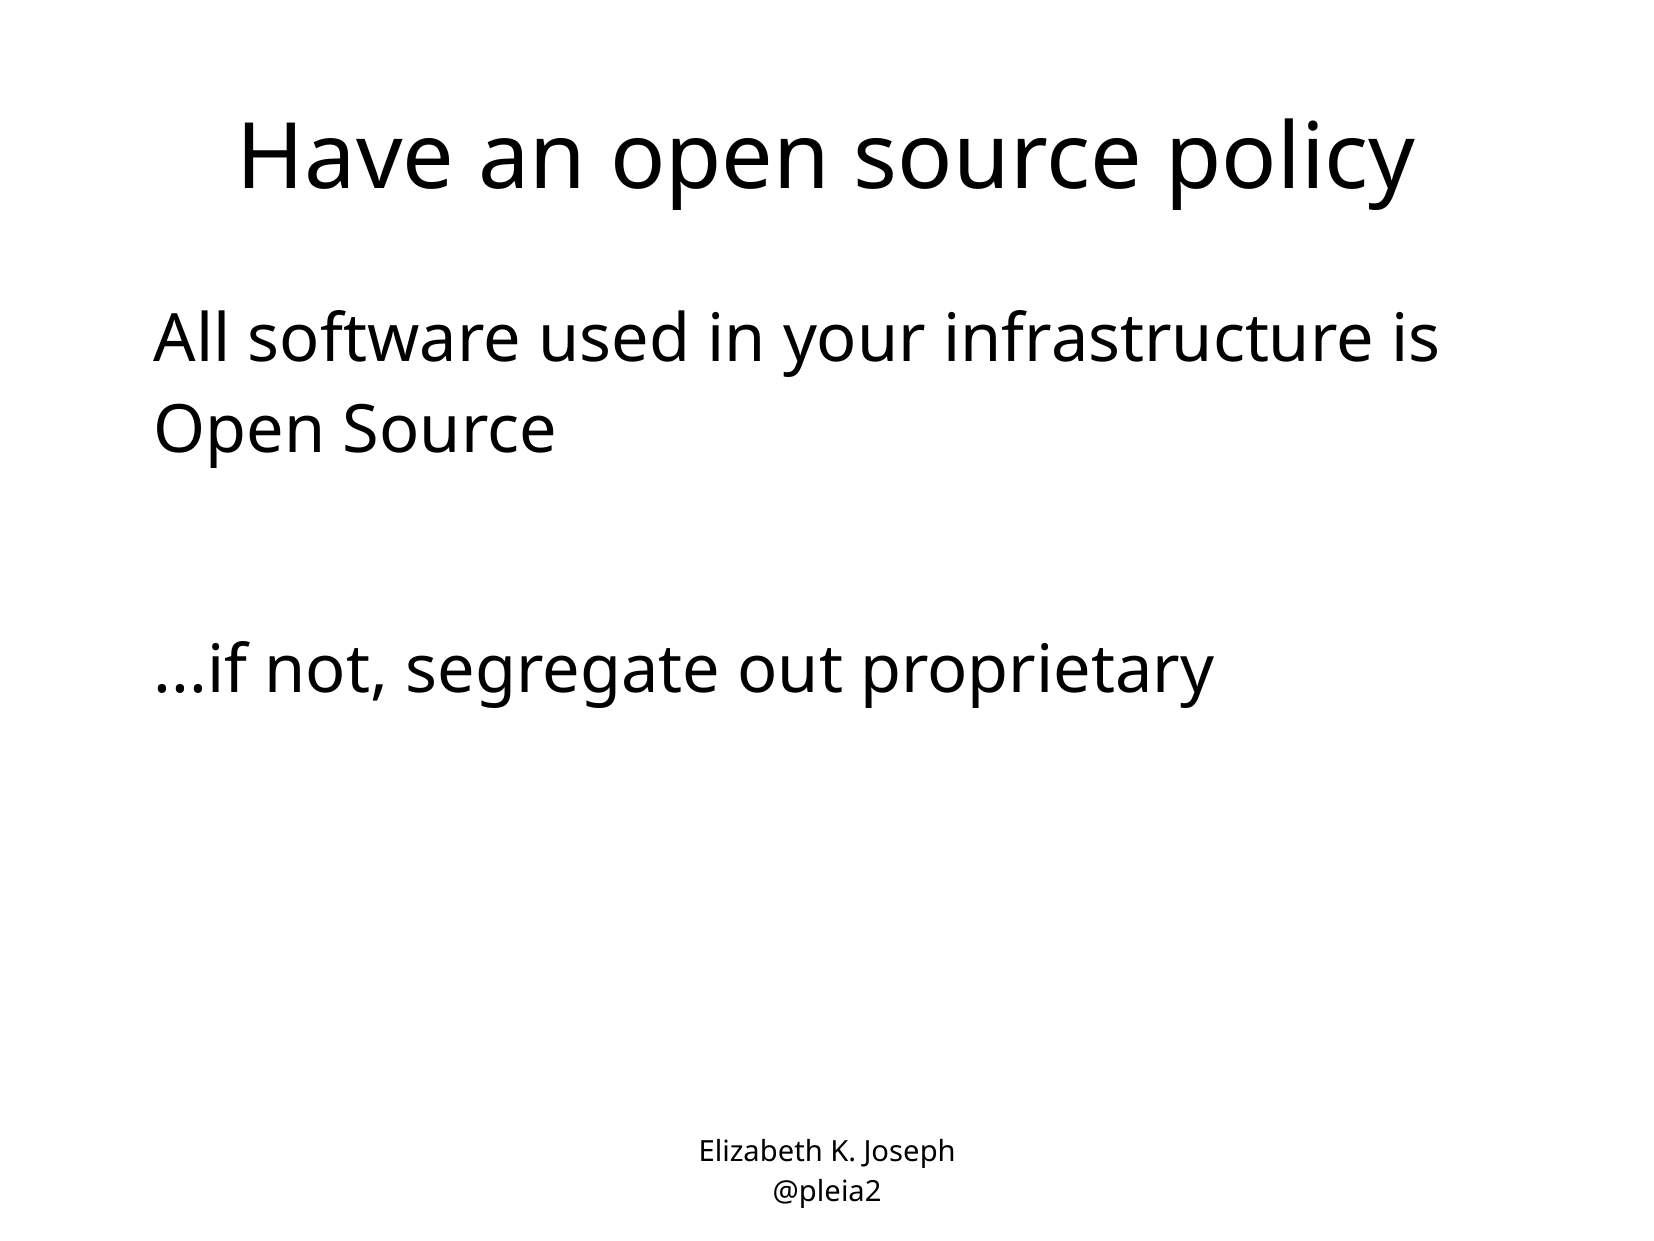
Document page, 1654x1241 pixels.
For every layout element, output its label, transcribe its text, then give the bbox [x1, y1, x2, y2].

title Have an open source policy [82, 49, 1571, 257]
list All software used in your infrastructure is Open Source ...if not, segregate out proprietary [82, 290, 1571, 1010]
